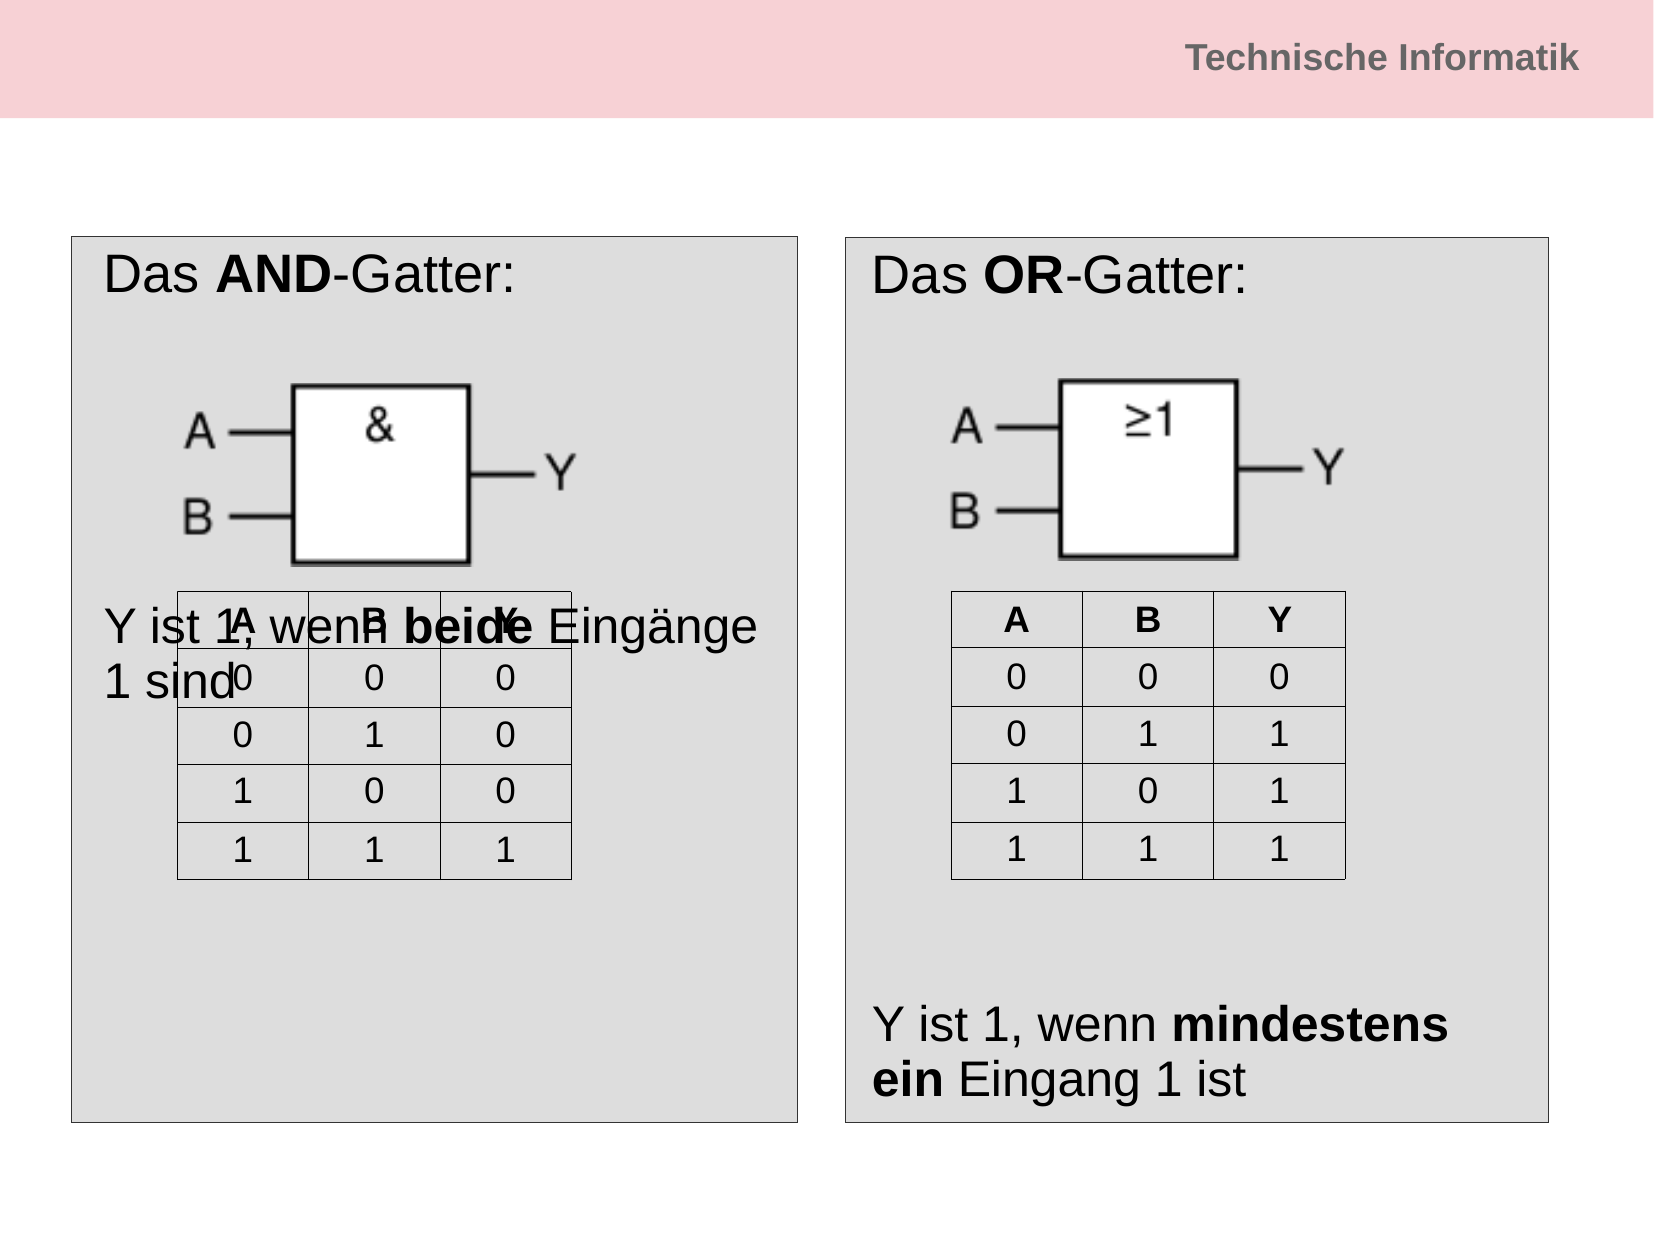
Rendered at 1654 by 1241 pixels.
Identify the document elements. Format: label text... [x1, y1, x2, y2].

chart [950, 590, 1351, 885]
picture [944, 378, 1359, 562]
picture [177, 383, 591, 567]
text_box [0, 0, 1654, 119]
text_box Technische Informatik [915, 29, 1595, 87]
list Das AND-Gatter: Y ist 1, wenn beide Eingänge 1 sind [71, 236, 798, 1123]
list Das OR-Gatter: Y ist 1, wenn mindestens ein Eingang 1 ist [845, 237, 1549, 1123]
chart [177, 591, 578, 886]
